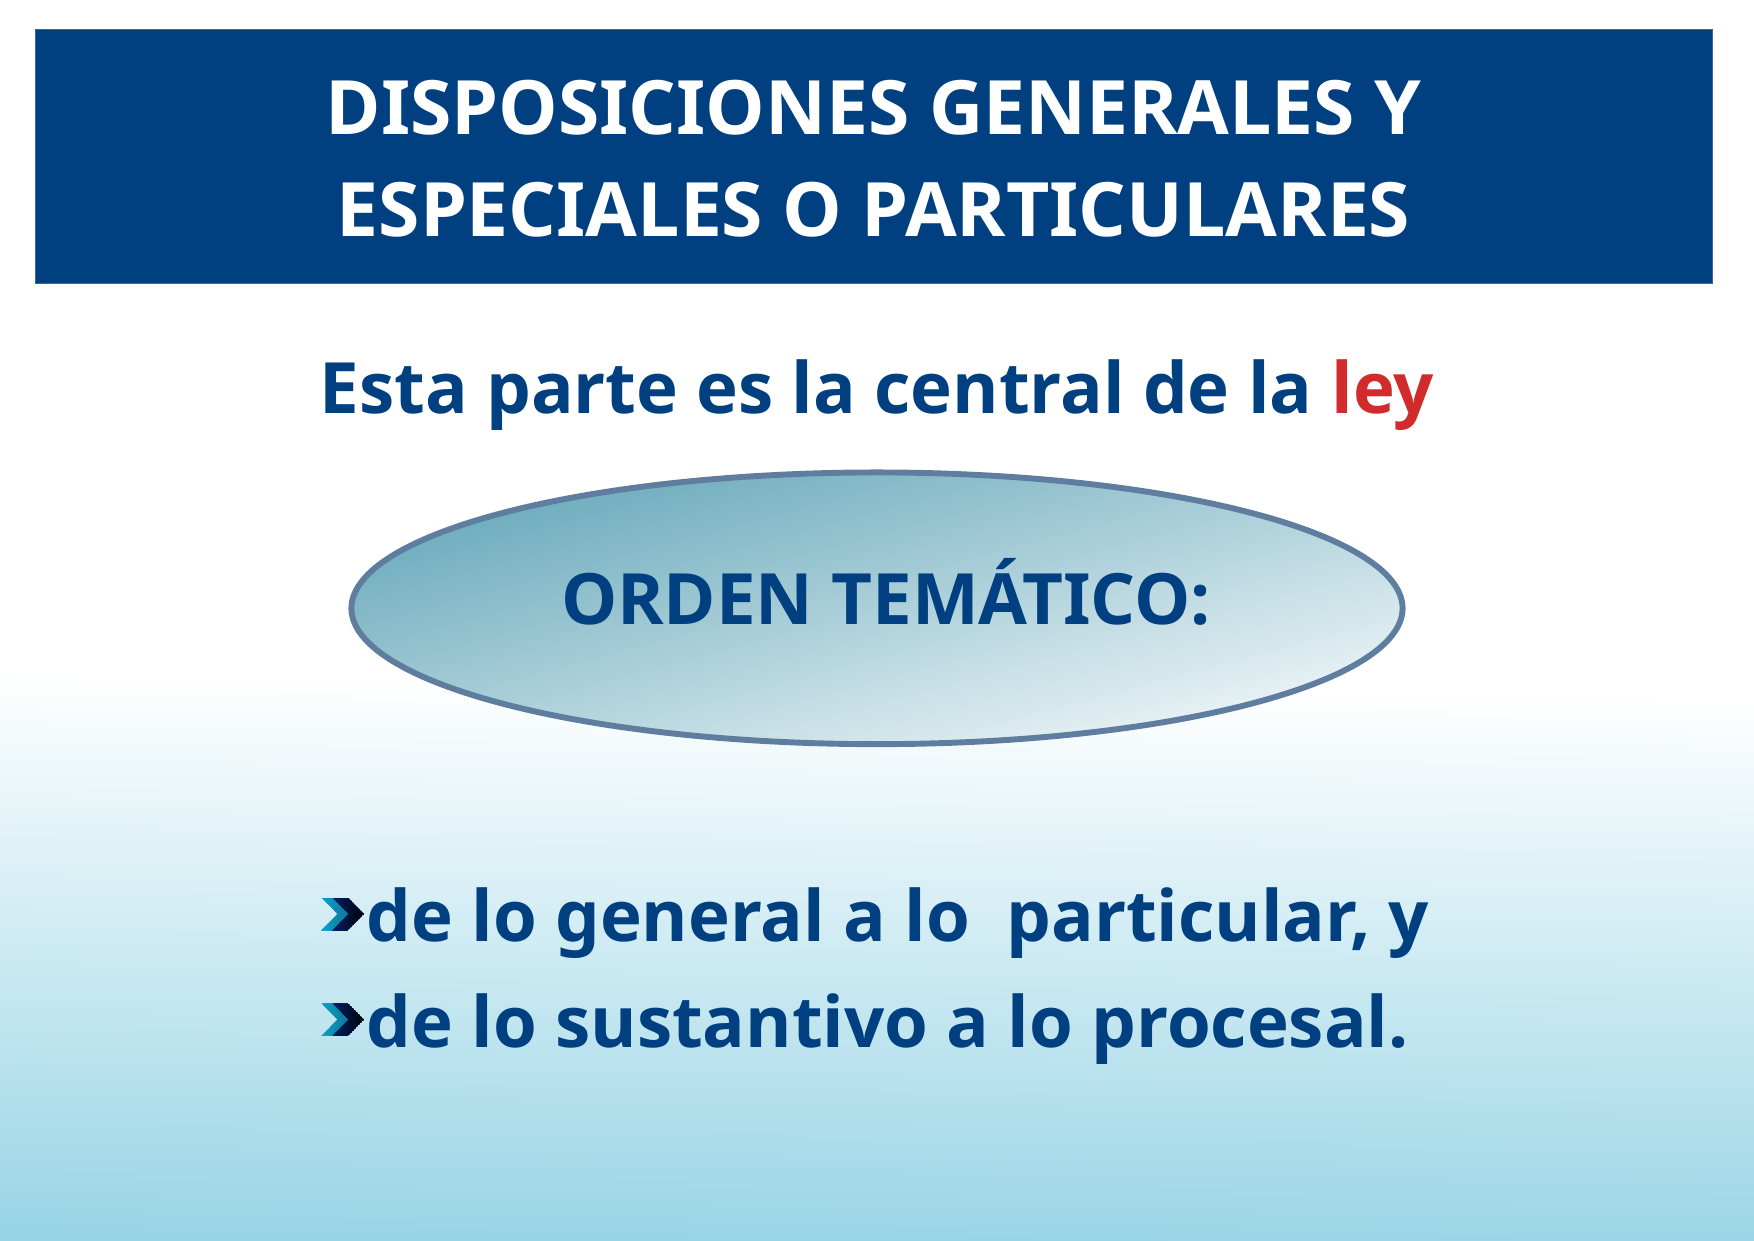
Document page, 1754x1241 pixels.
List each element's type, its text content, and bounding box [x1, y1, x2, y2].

subtitle Esta parte es la central de la ley ORDEN TEMÁTICO: de lo general a lo particular, y de lo sustantivo a lo procesal. [87, 284, 1667, 1069]
text_box DISPOSICIONES GENERALES Y ESPECIALES O PARTICULARES [35, 29, 1713, 284]
